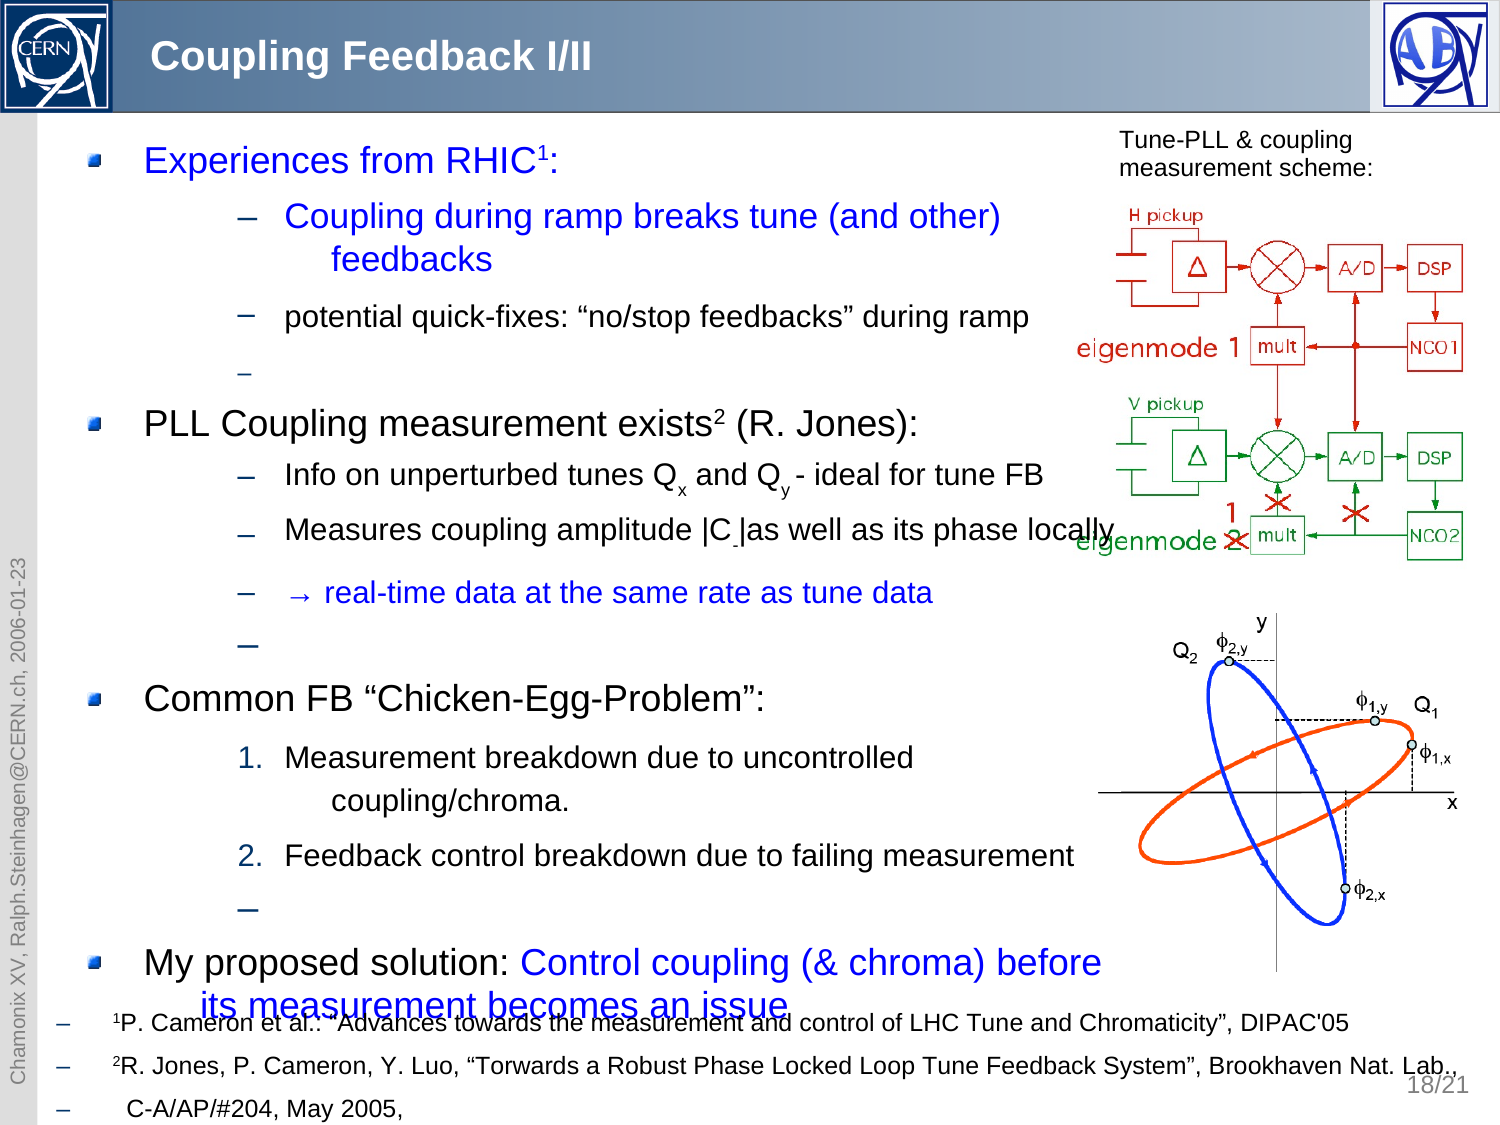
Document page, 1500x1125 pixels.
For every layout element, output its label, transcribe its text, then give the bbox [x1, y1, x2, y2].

picture [0, 0, 113, 113]
text_box 1P. Cameron et al.: “Advances towards the measurement and control of LHC Tune and Chromaticity”, DIPAC'05 2R. Jones, P. Cameron, Y. Luo, “Torwards a Robust Phase Locked Loop Tune Feedback System”, Brookhaven Nat. Lab., C-A/AP/#204, May 2005, [41, 986, 1421, 1125]
text_box Tune-PLL & coupling measurement scheme: [1104, 118, 1390, 189]
picture [1382, 1, 1489, 108]
picture [1092, 608, 1462, 981]
title Coupling Feedback I/II [150, 0, 1201, 113]
picture [1123, 200, 1477, 580]
list Experiences from RHIC1: Coupling during ramp breaks tune (and other) feedbacks potential quick-fixes: “no/stop feedbacks” during ramp PLL Coupling measurement exists2 (R. Jones): Info on unperturbed tunes Qx and Qy - ideal for tune FB Measures coupling amplitude |C-|as well as its phase locally → real-time data at the same rate as tune data Common FB “Chicken-Egg-Problem”: Measurement breakdown due to uncontrolled coupling/chroma. Feedback control breakdown due to failing measurement My proposed solution: Control coupling (& chroma) before its measurement becomes an issue [87, 137, 1123, 940]
picture [87, 955, 101, 969]
